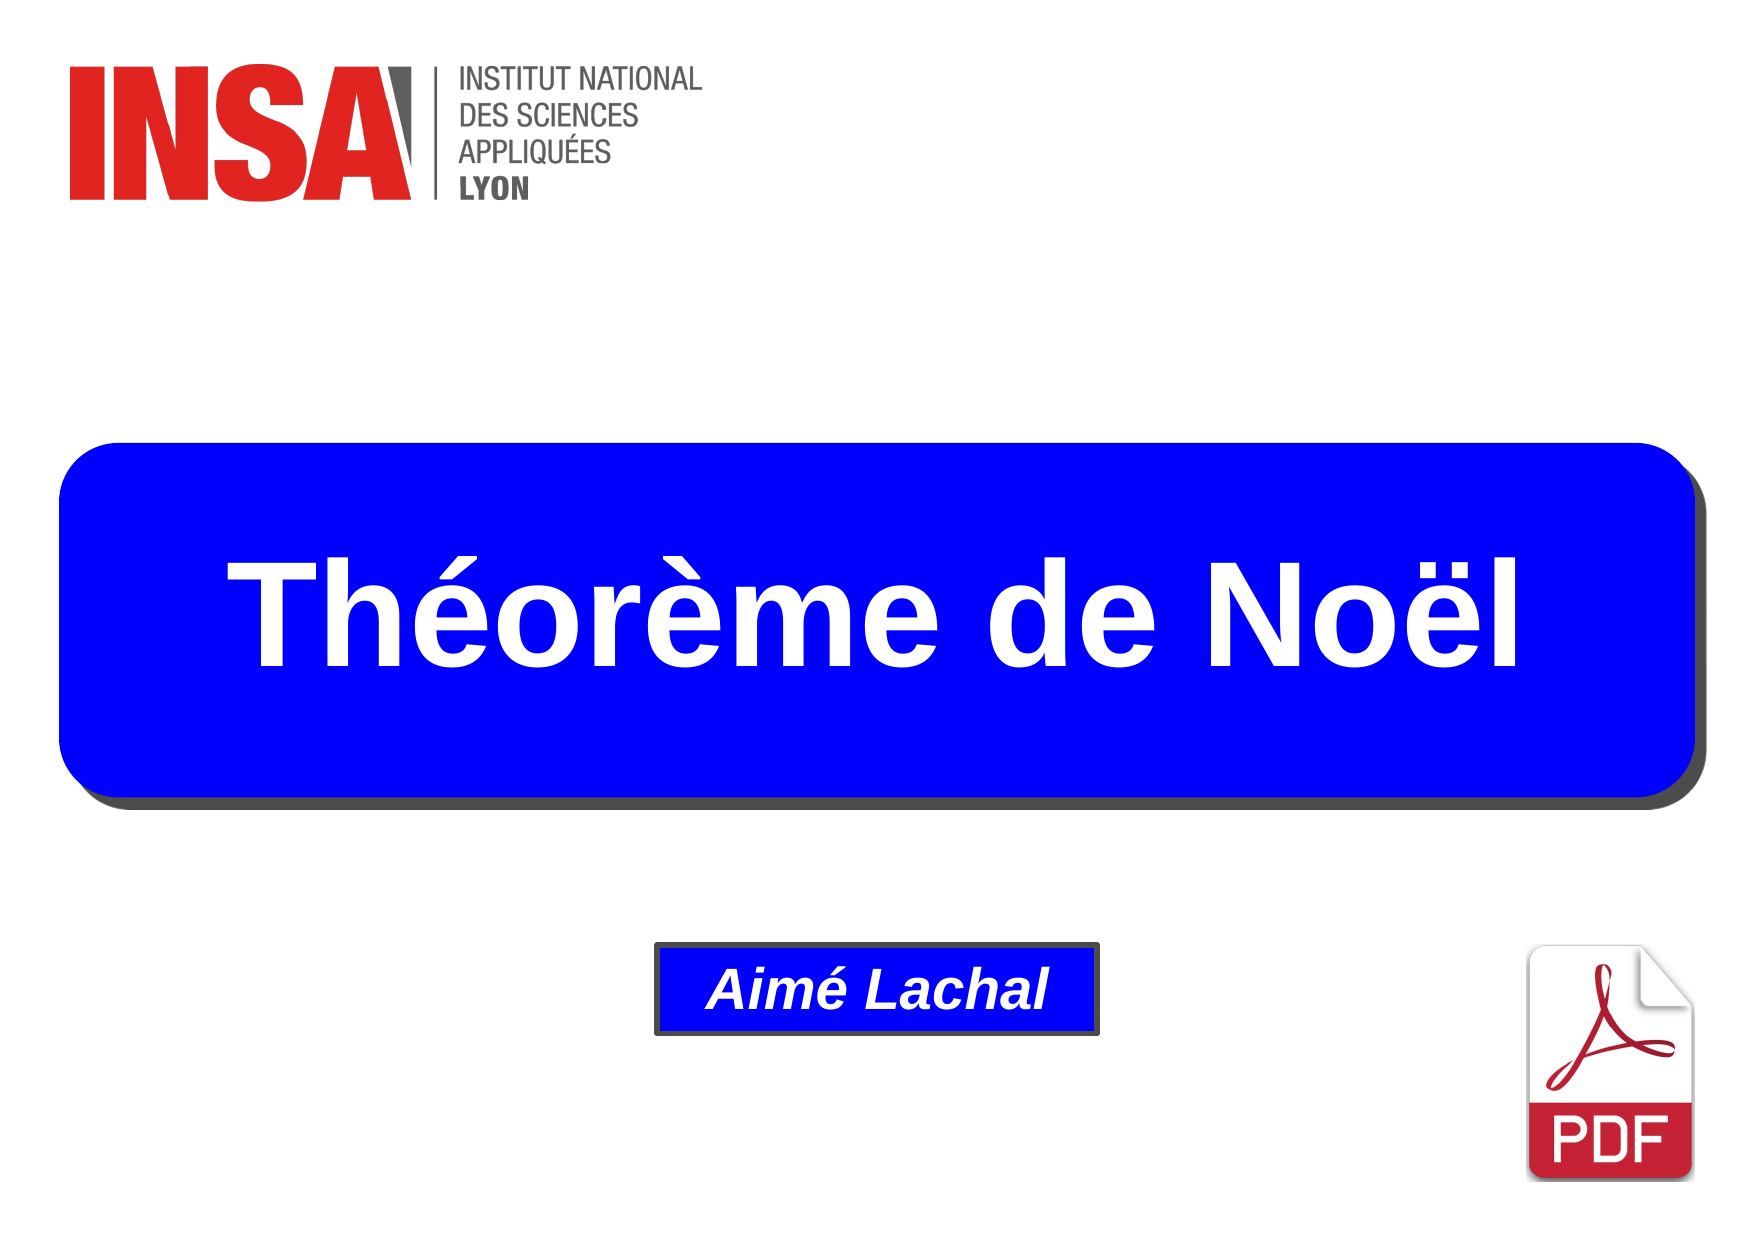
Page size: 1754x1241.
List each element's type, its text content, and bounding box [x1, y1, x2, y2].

title Aimé Lachal [657, 944, 1098, 1034]
picture [1526, 944, 1695, 1182]
text_box Théorème de Noël [59, 442, 1695, 798]
picture [59, 58, 713, 207]
